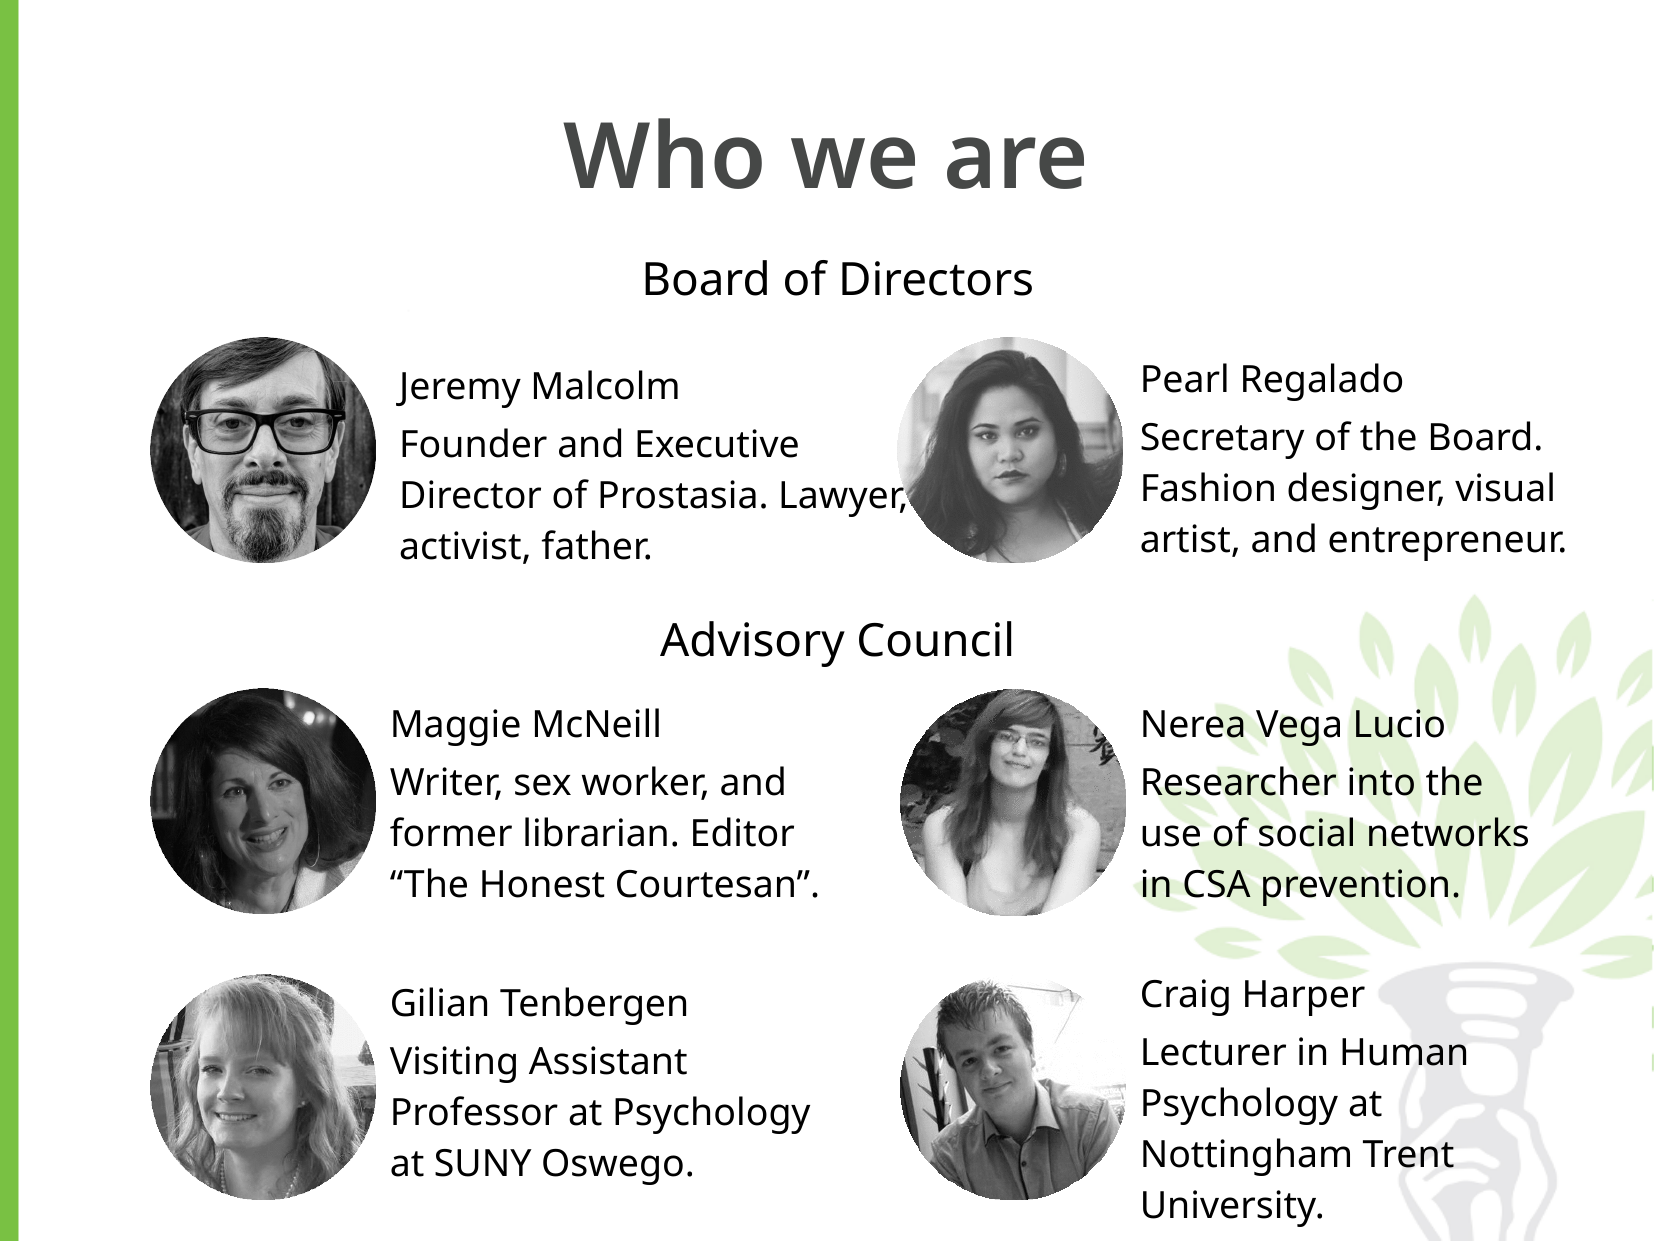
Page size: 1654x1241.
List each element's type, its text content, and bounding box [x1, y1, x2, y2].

text_box Jeremy Malcolm Founder and Executive Director of Prostasia. Lawyer, activist, father. [384, 351, 925, 623]
text_box Nerea Vega Lucio Researcher into the use of social networks in CSA prevention. [1125, 690, 1546, 960]
picture [0, 0, 1654, 1241]
title Who we are [82, 49, 1571, 257]
text_box Craig Harper Lecturer in Human Psychology at Nottingham Trent University. [1125, 960, 1621, 1232]
text_box Gilian Tenbergen Visiting Assistant Professor at Psychology at SUNY Oswego. [375, 968, 856, 1241]
text_box Pearl Regalado Secretary of the Board. Fashion designer, visual artist, and entrepreneur. [1125, 344, 1636, 617]
text_box Advisory Council [612, 600, 1063, 704]
text_box Maggie McNeill Writer, sex worker, and former librarian. Editor “The Honest Courtesan”. [375, 690, 856, 962]
text_box Board of Directors [612, 239, 1063, 343]
